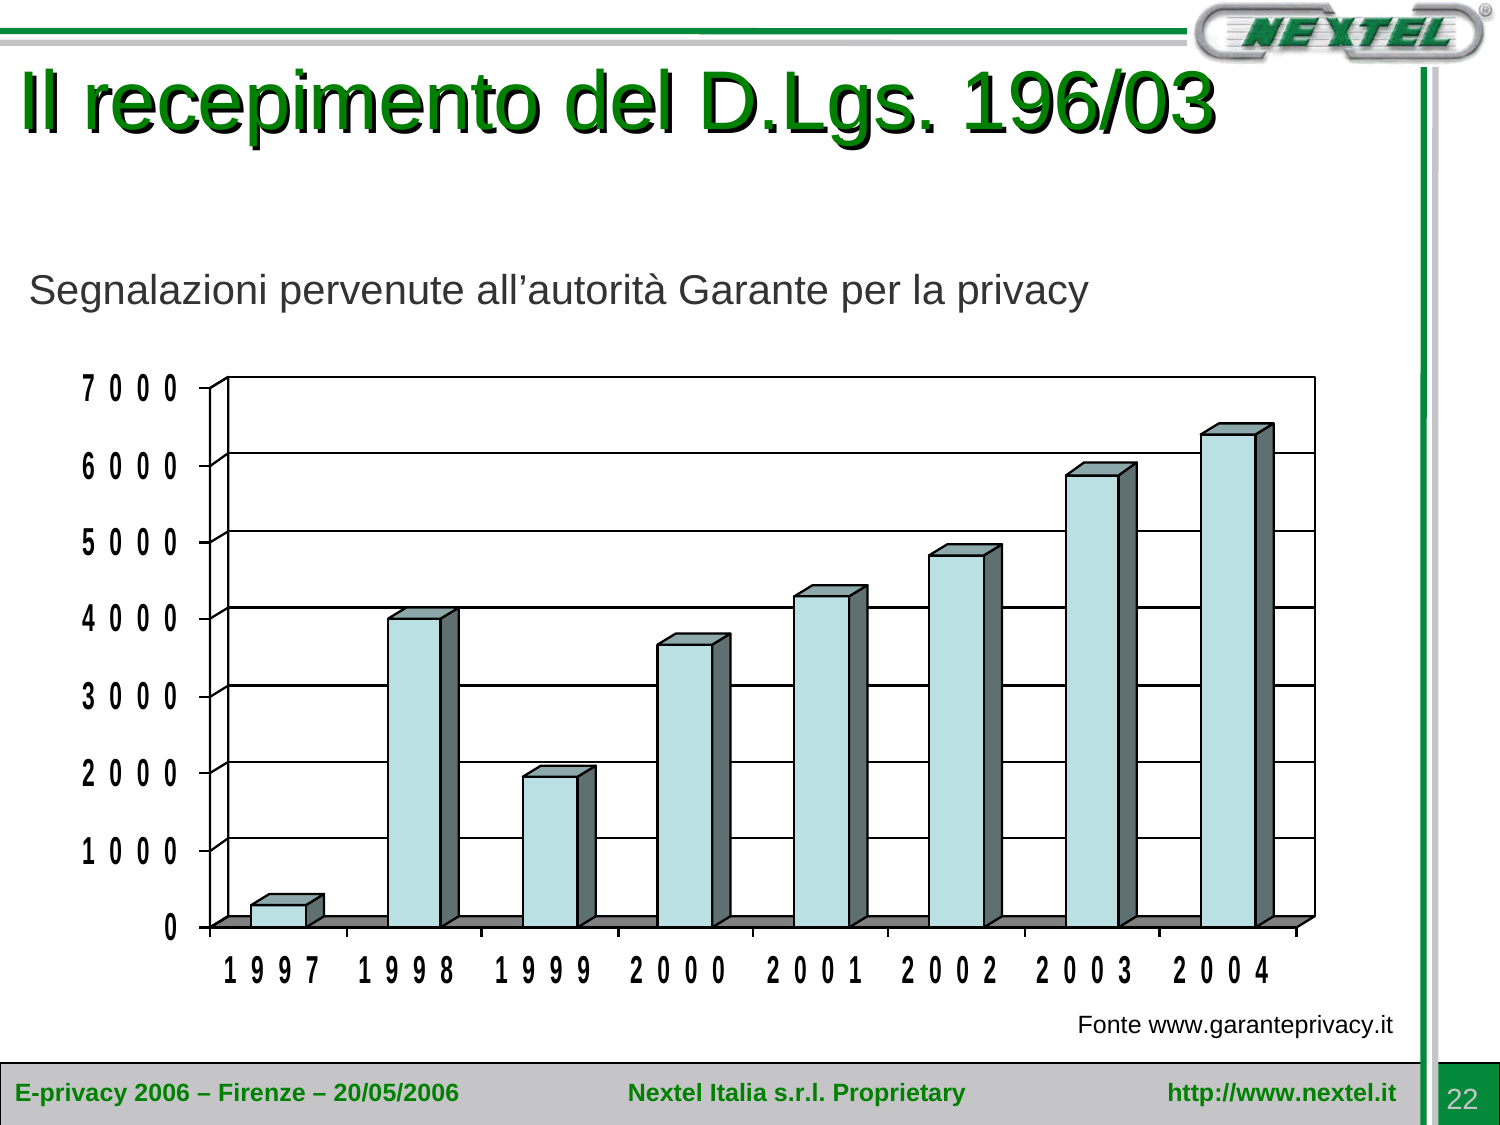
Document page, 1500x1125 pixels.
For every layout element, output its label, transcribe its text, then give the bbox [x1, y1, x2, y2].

list Segnalazioni pervenute all’autorità Garante per la privacy [13, 236, 1388, 324]
picture [1187, 0, 1500, 67]
title Il recepimento del D.Lgs. 196/03 [2, 25, 1241, 176]
text_box Fonte www.garanteprivacy.it [1062, 1008, 1408, 1052]
picture [0, 324, 1388, 1034]
